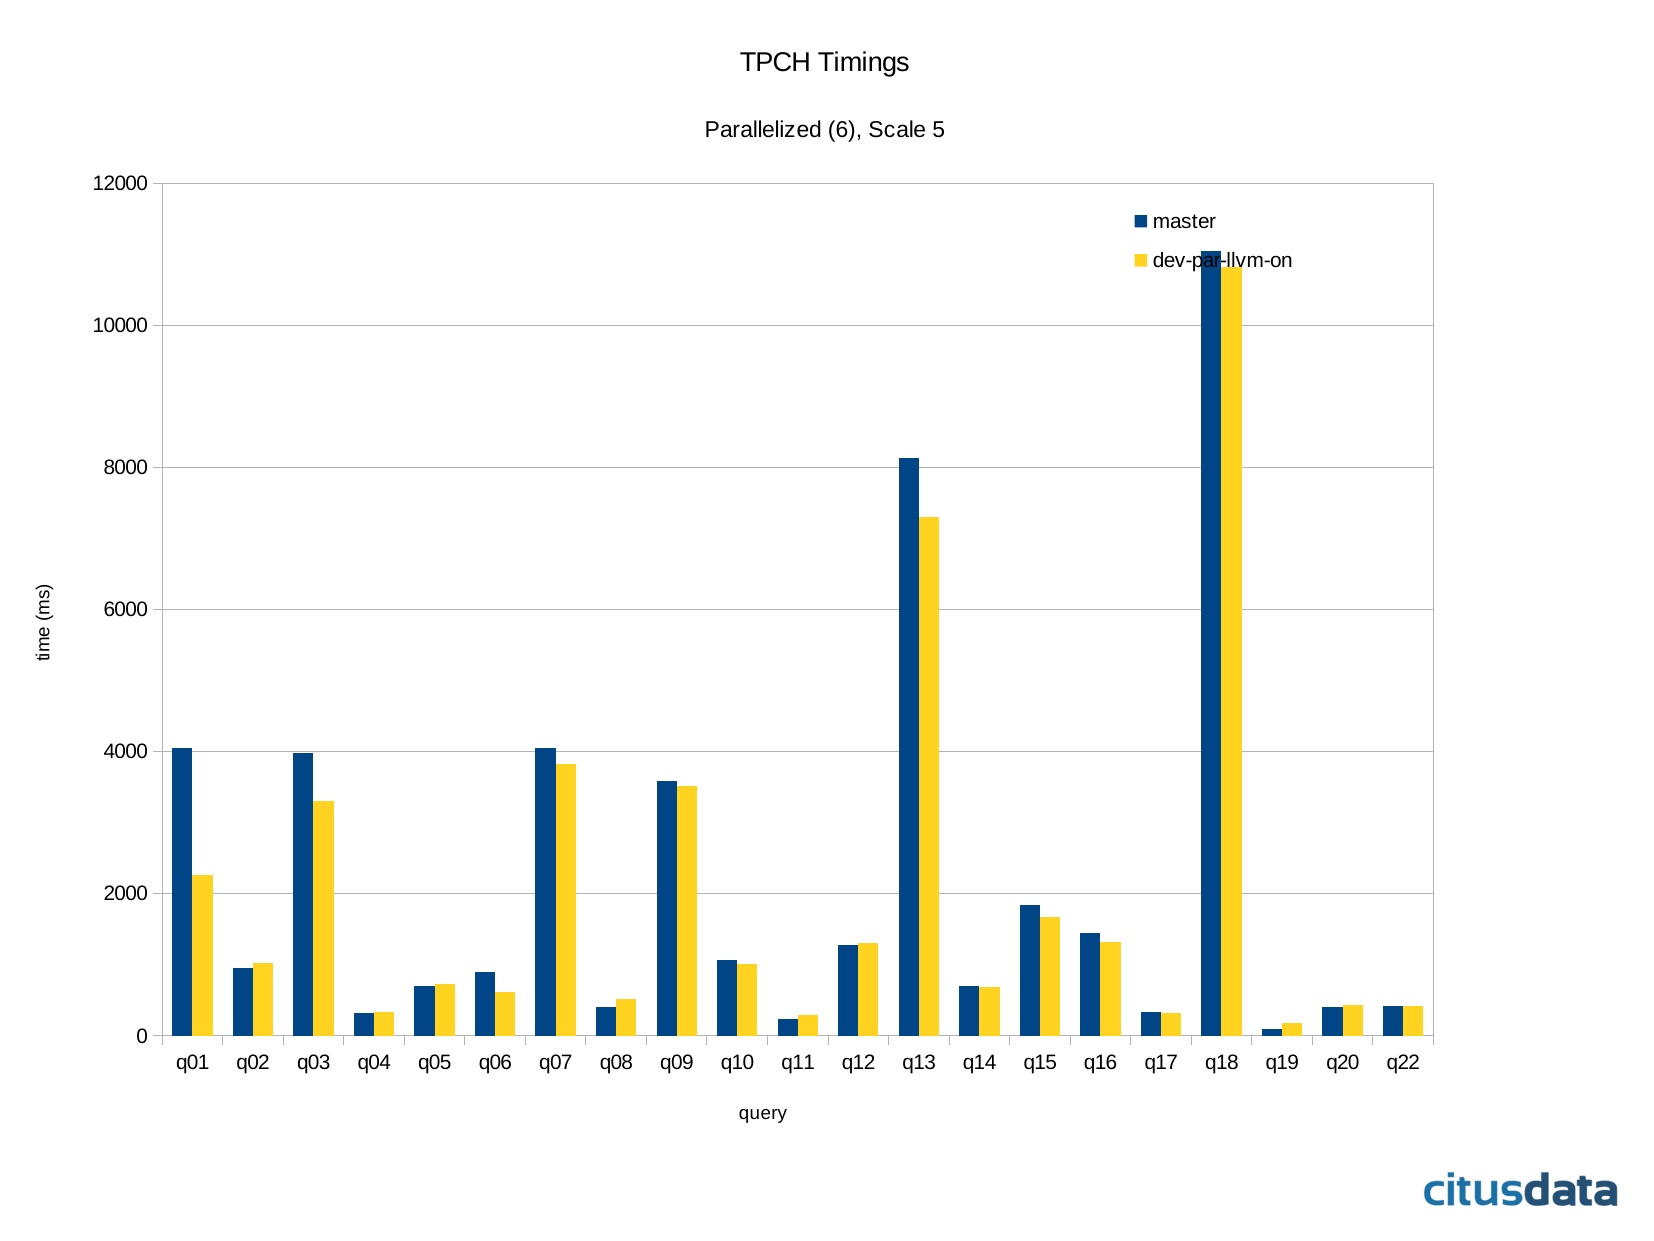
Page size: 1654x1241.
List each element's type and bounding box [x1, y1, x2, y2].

picture [1420, 1167, 1622, 1209]
chart [0, 8, 1651, 1156]
